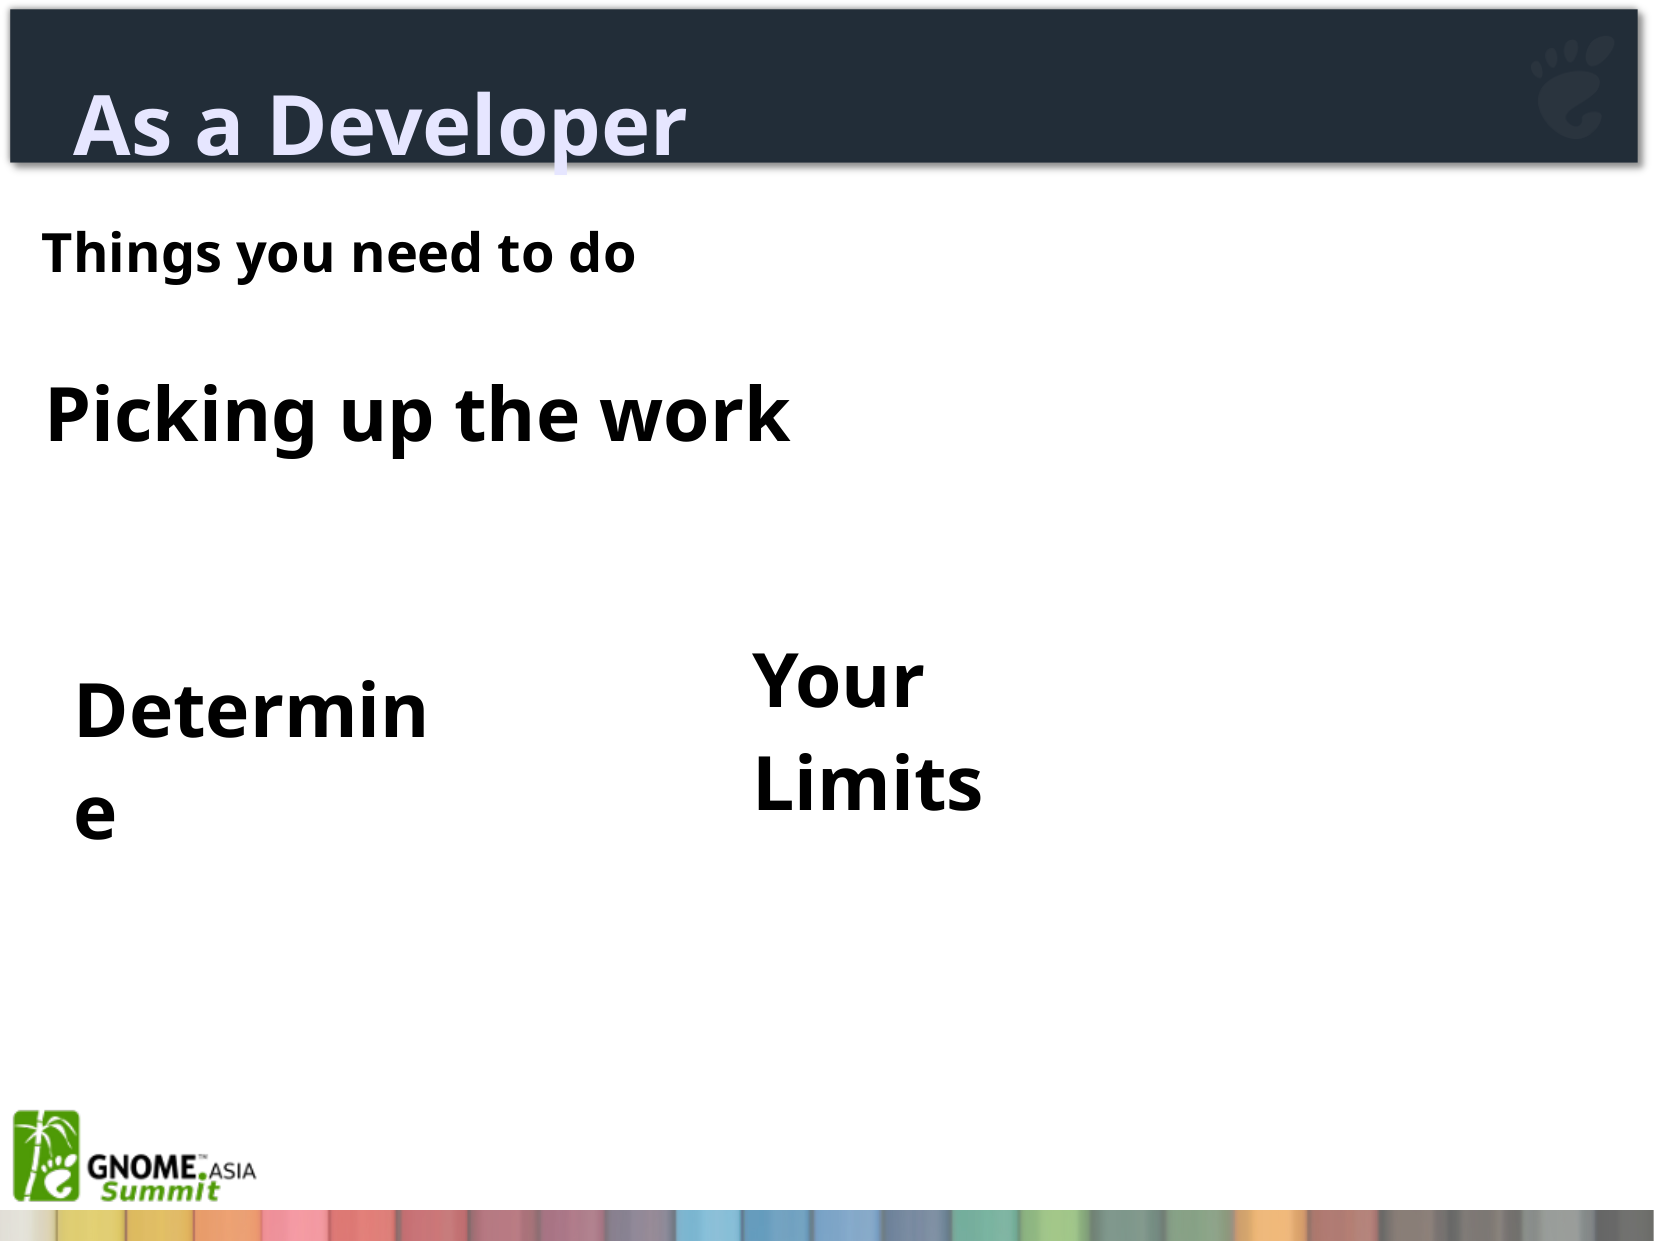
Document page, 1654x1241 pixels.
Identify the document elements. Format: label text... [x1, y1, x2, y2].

text_box As a Developer [59, 59, 690, 168]
text_box Picking up the work [29, 354, 1063, 454]
picture [0, 0, 1654, 179]
picture [0, 1101, 1654, 1241]
text_box Things you need to do [26, 206, 1182, 294]
text_box Determine [59, 649, 472, 749]
text_box Your Limits [679, 620, 1034, 827]
